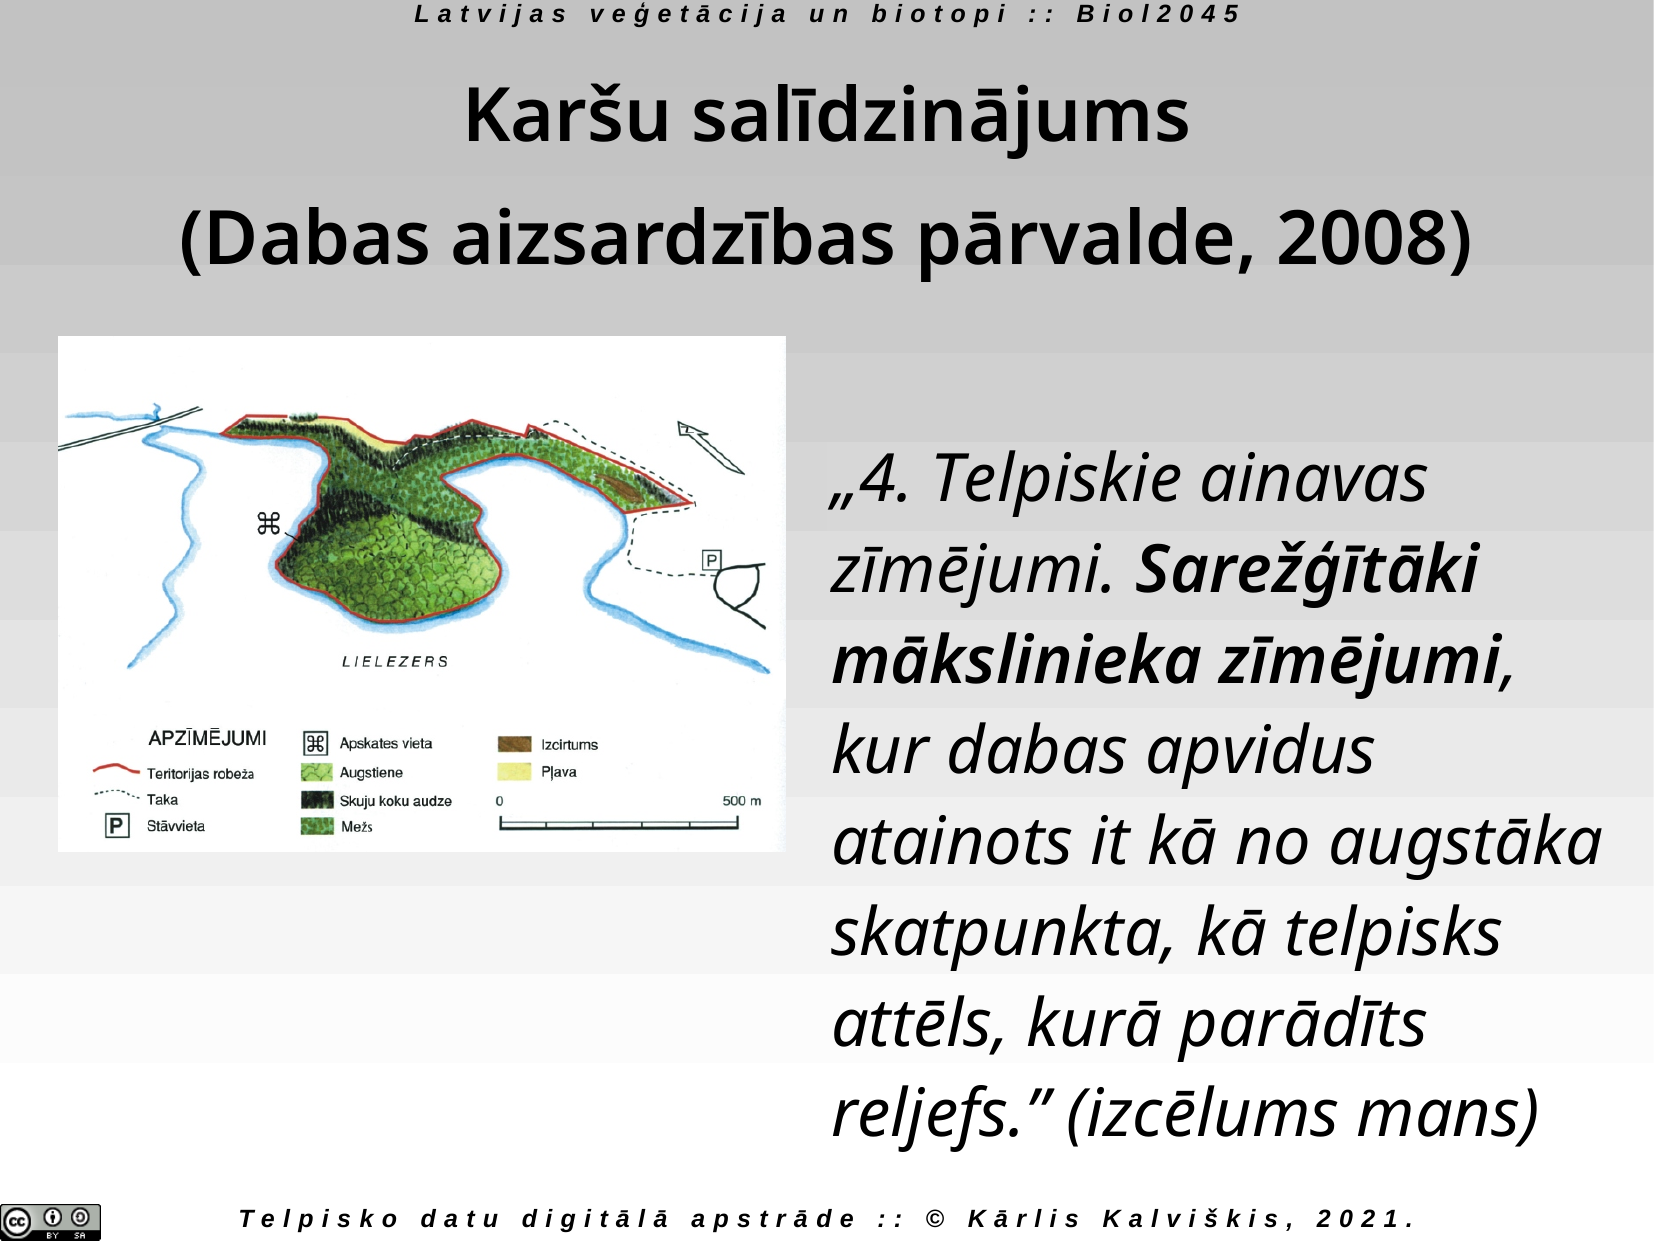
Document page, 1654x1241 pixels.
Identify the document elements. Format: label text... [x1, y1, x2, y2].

text_box „4. Telpiskie ainavas zīmējumi. Sarežģītāki mākslinieka zīmējumi, kur dabas apvidus atainots it kā no augstāka skatpunkta, kā telpisks attēls, kurā parādīts reljefs.” (izcēlums mans) Tūristiem šādas kartes patīk, jo ļauj daudz labāk orientēties apvidū bez priekšzināšanām kartogrāfijā. [72, 430, 1620, 1186]
title Karšu salīdzinājums (Dabas aizsardzības pārvalde, 2008) [29, 40, 1625, 288]
picture [0, 0, 1654, 1241]
